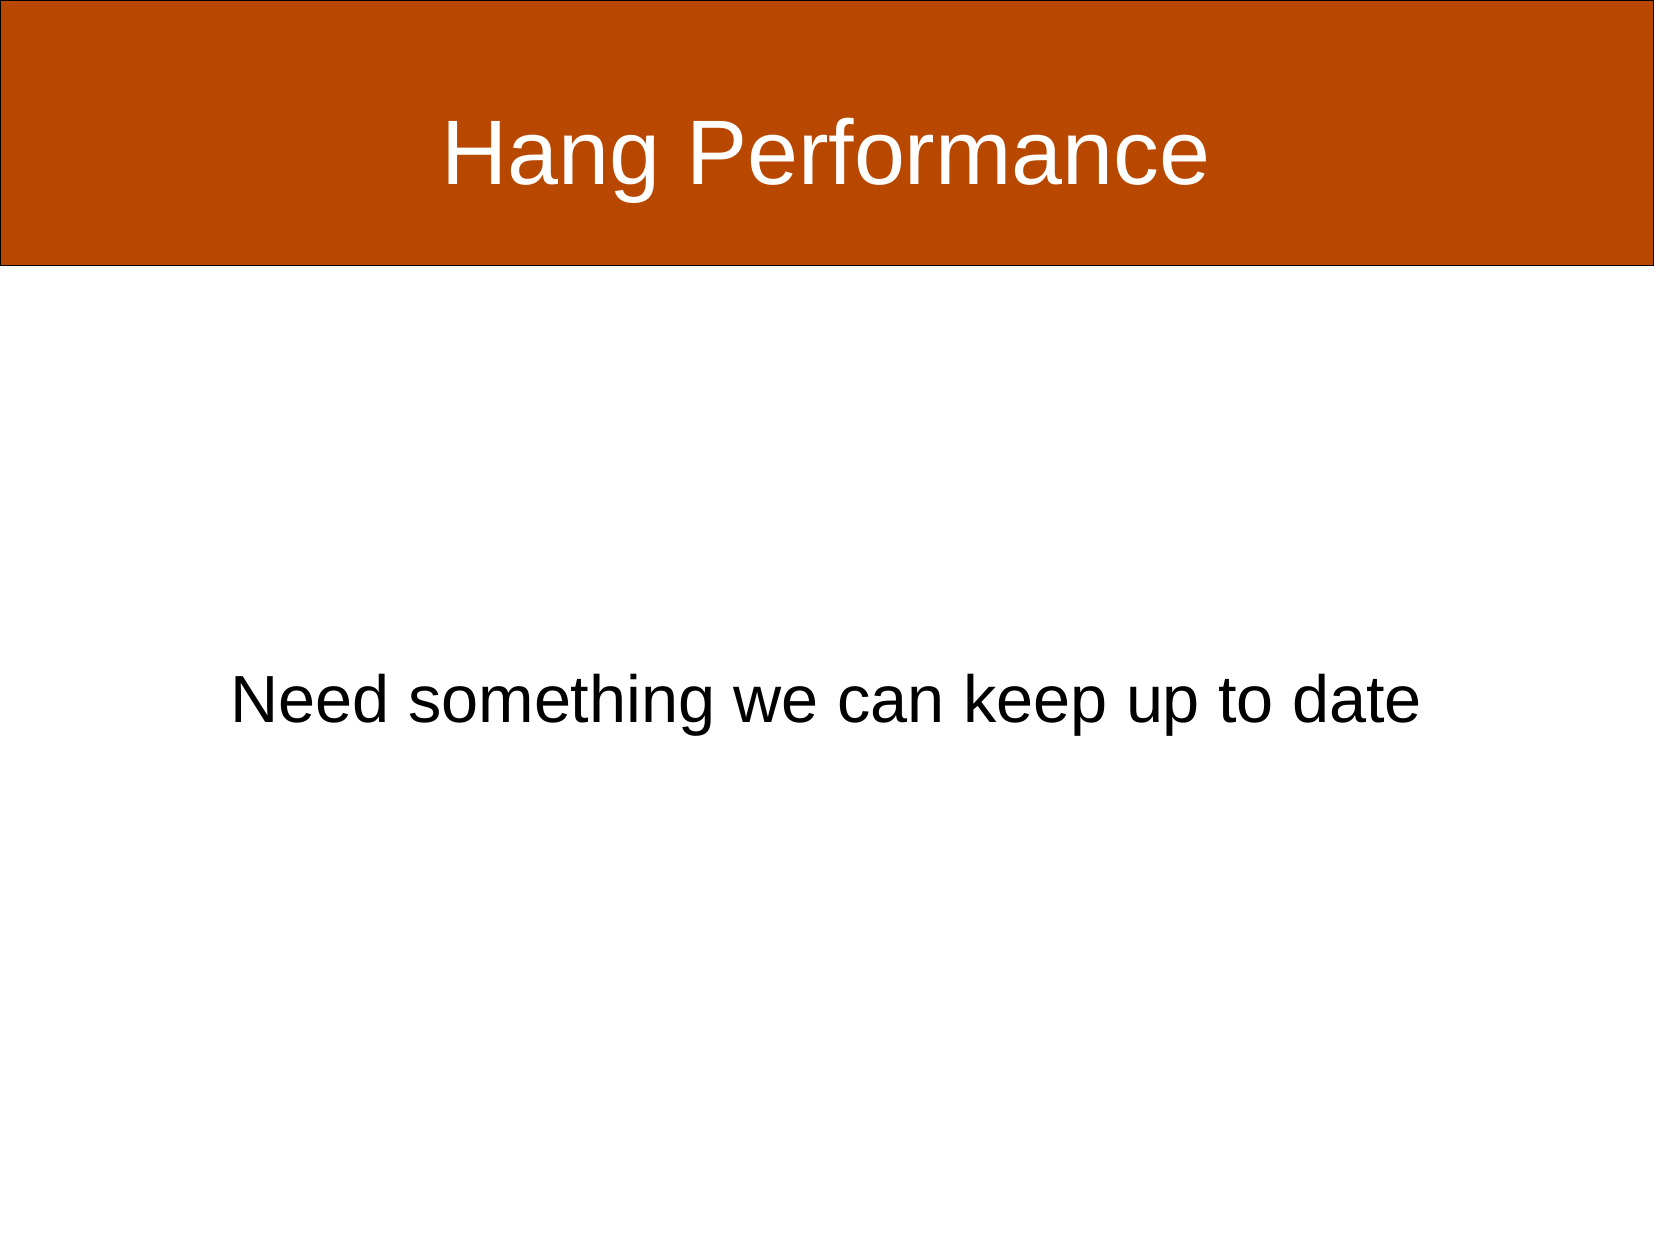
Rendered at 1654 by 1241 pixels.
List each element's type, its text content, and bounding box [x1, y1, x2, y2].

title Hang Performance [82, 56, 1571, 250]
subtitle Need something we can keep up to date [82, 297, 1571, 1102]
